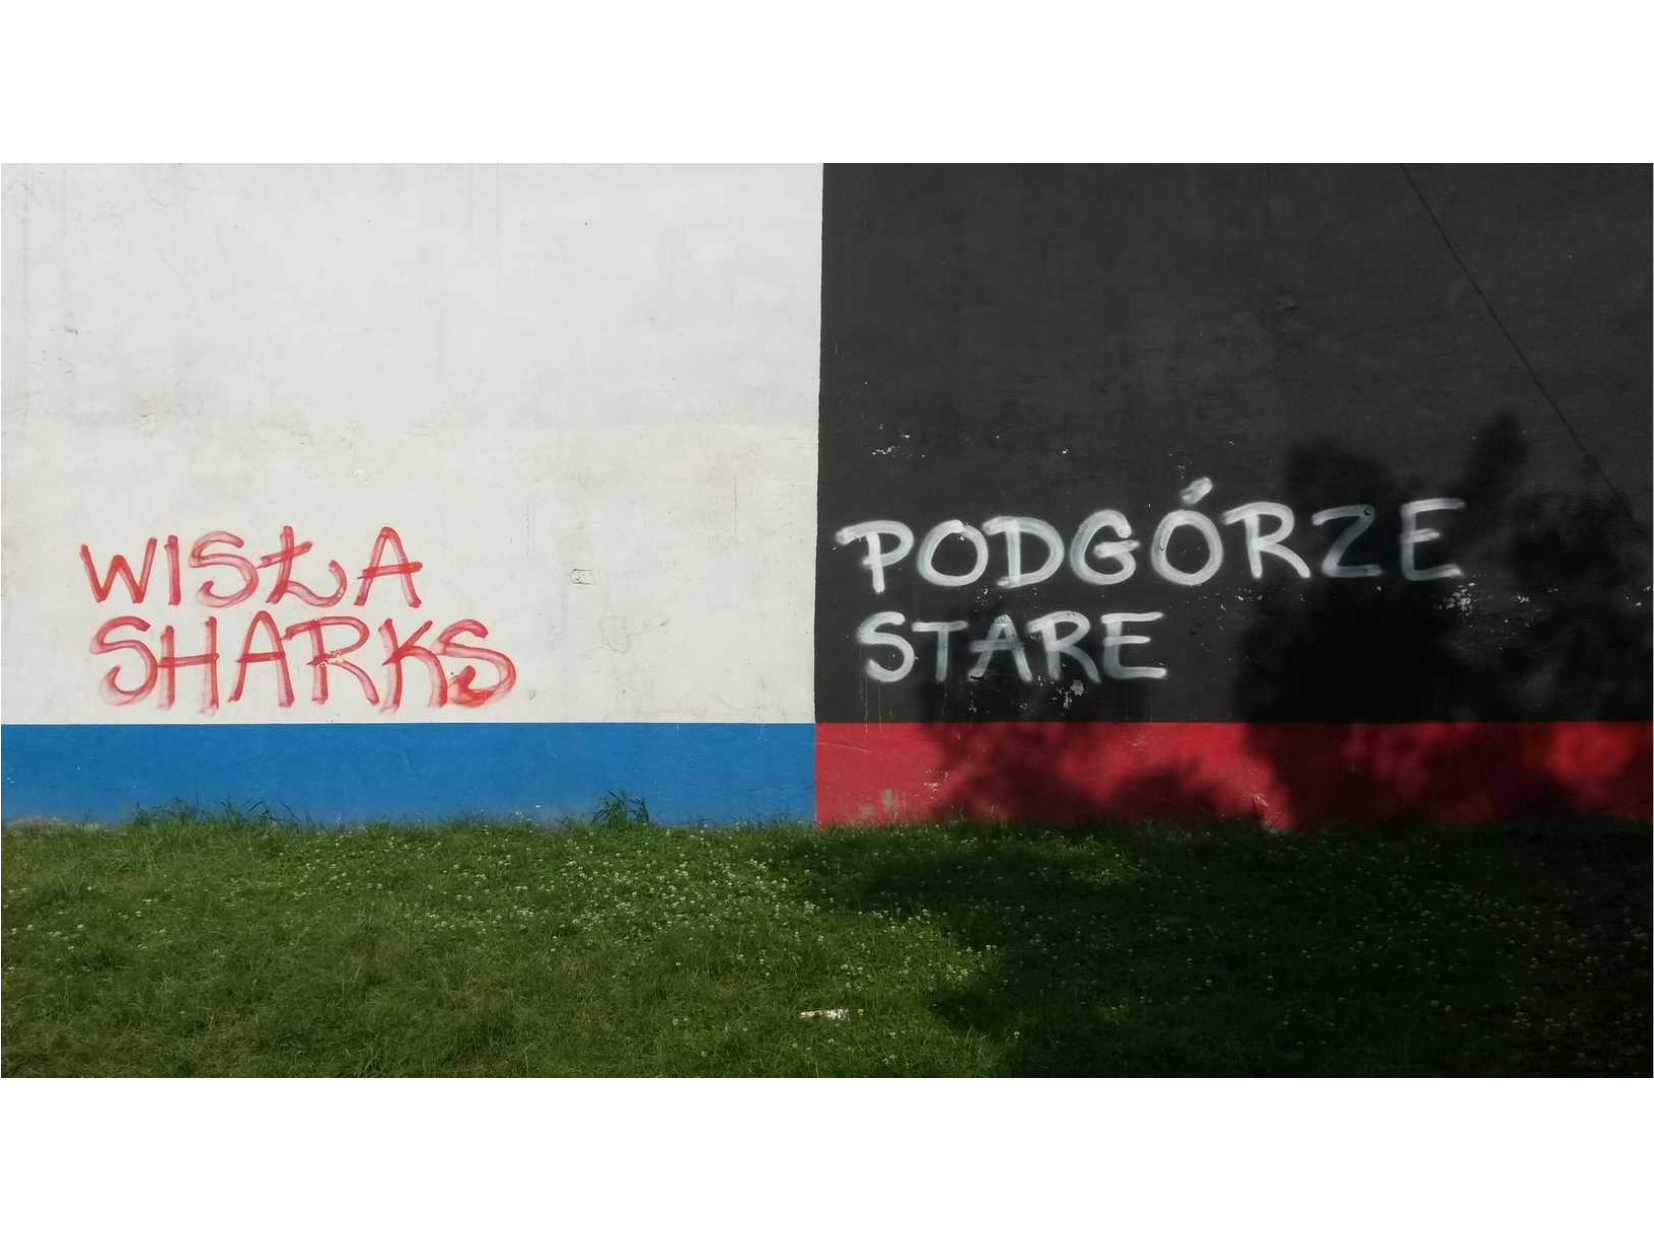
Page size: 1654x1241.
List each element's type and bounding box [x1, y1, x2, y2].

picture [1, 163, 1654, 1078]
